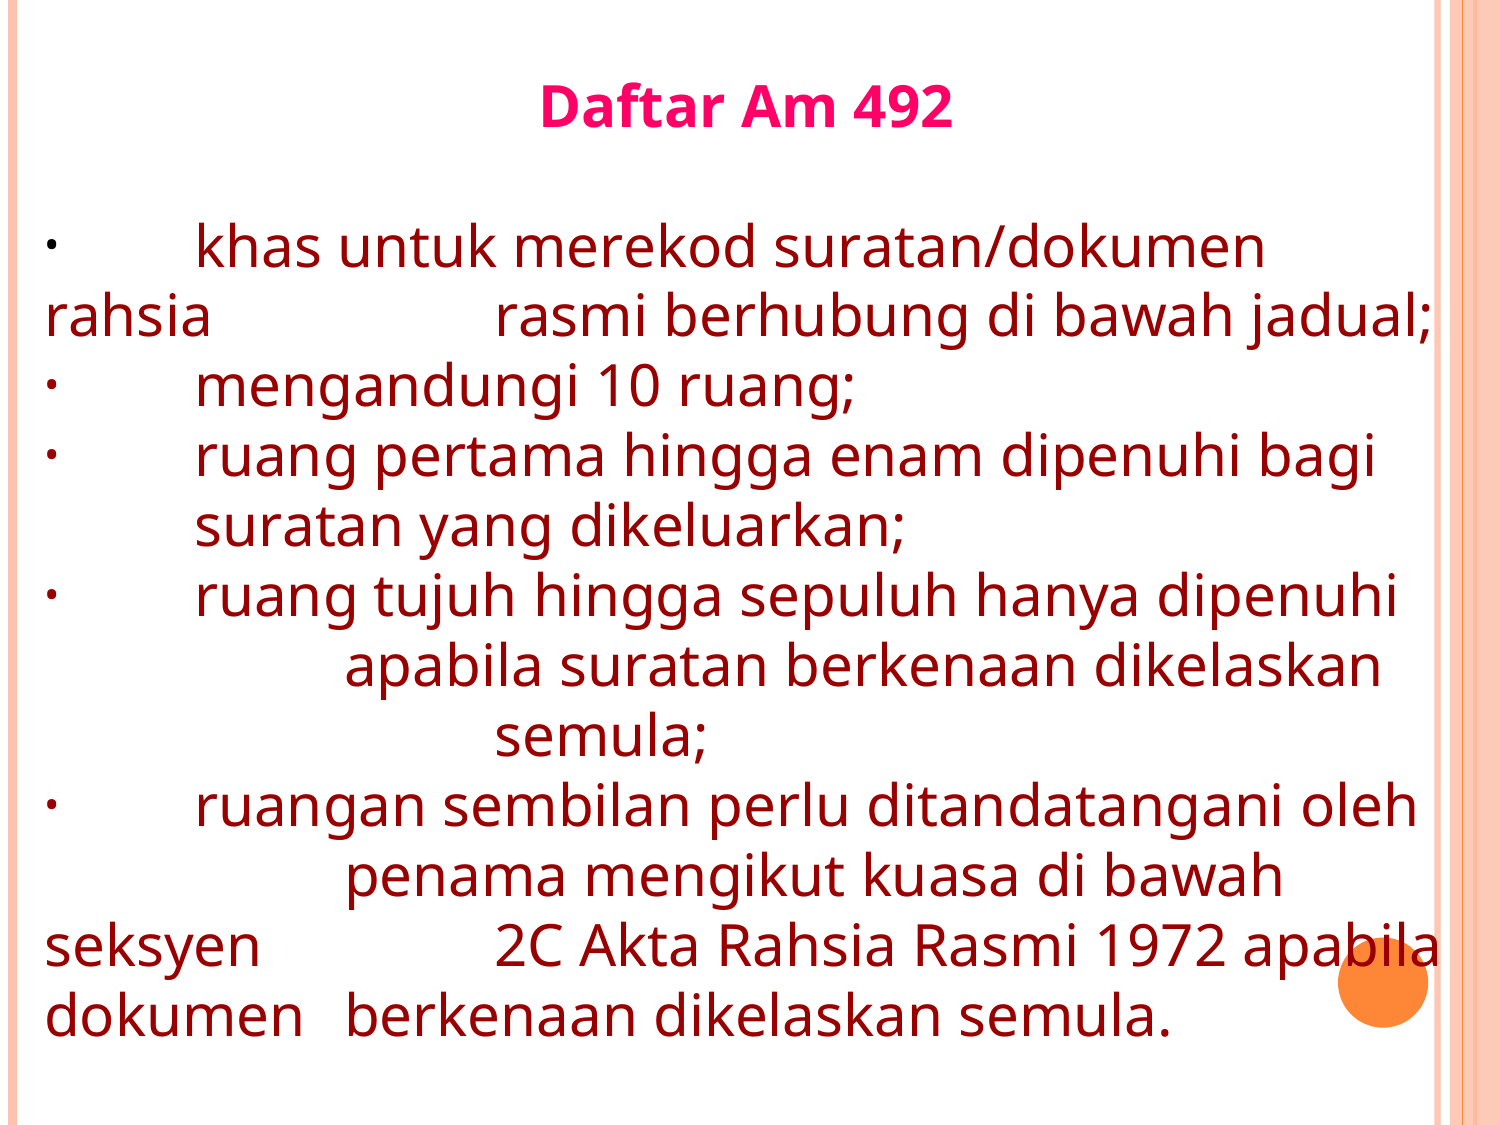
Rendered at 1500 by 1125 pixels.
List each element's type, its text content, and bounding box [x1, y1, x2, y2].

text_box Daftar Am 492 khas untuk merekod suratan/dokumen rahsia rasmi berhubung di bawah jadual; mengandungi 10 ruang; ruang pertama hingga enam dipenuhi bagi suratan yang dikeluarkan; ruang tujuh hingga sepuluh hanya dipenuhi apabila suratan berkenaan dikelaskan semula; ruangan sembilan perlu ditandatangani oleh penama mengikut kuasa di bawah seksyen 2C Akta Rahsia Rasmi 1972 apabila dokumen berkenaan dikelaskan semula. [29, 60, 1463, 1057]
